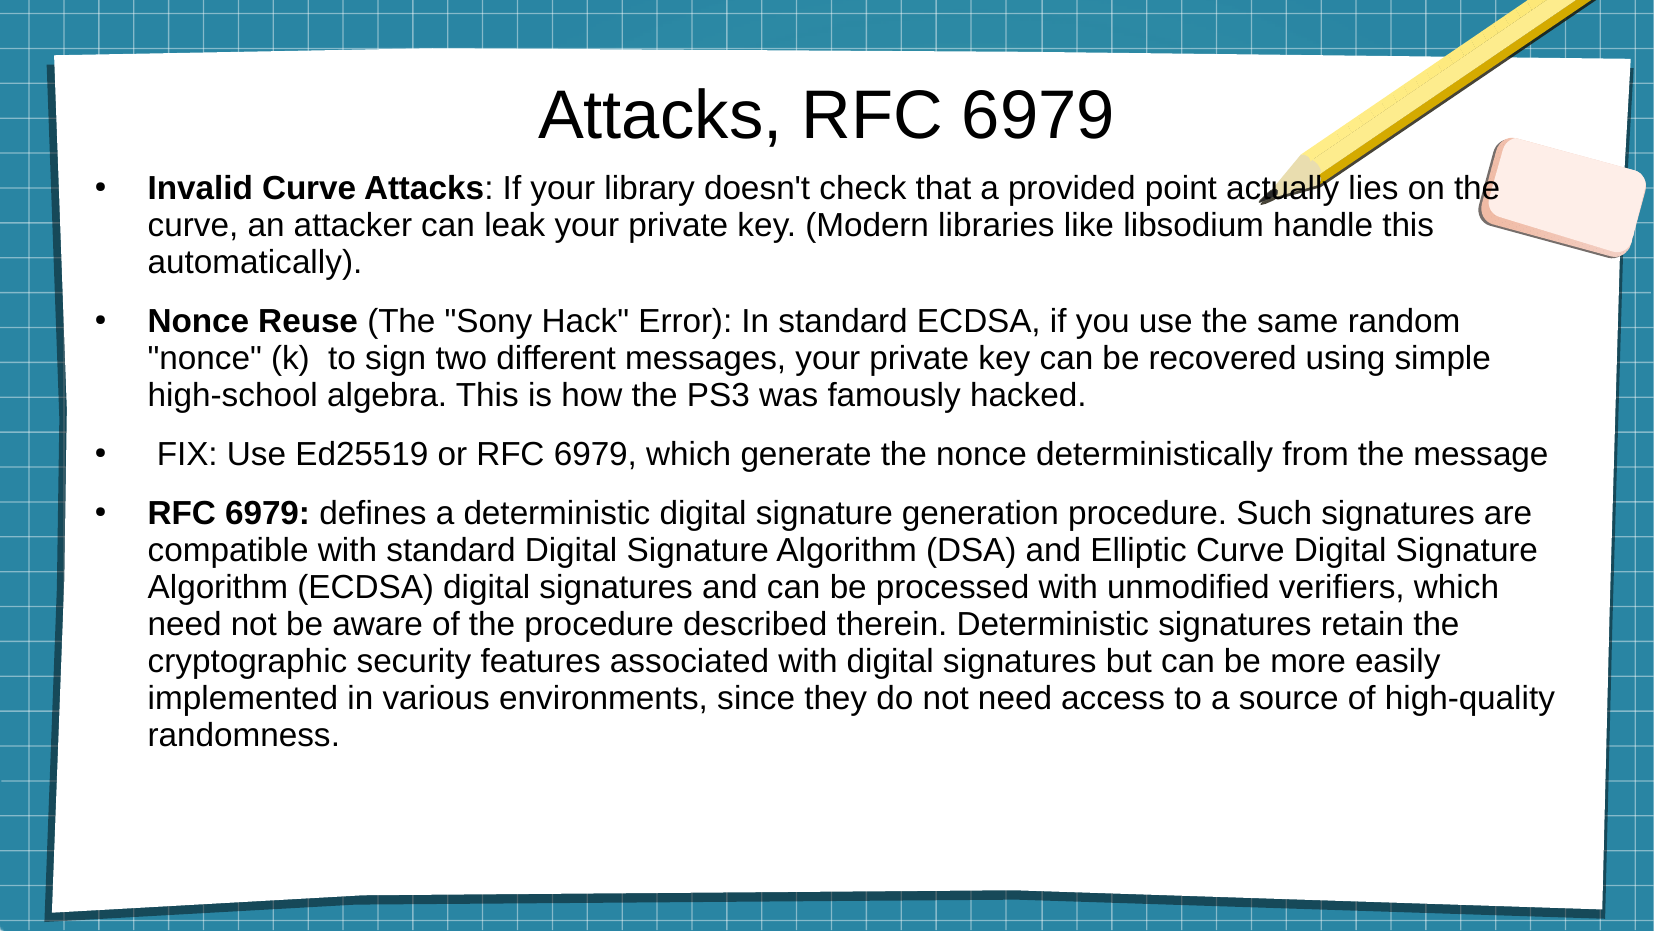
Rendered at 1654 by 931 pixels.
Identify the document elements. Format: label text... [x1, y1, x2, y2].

title Attacks, RFC 6979 [82, 37, 1571, 193]
list Invalid Curve Attacks: If your library doesn't check that a provided point actually lies on the curve, an attacker can leak your private key. (Modern libraries like libsodium handle this automatically). Nonce Reuse (The "Sony Hack" Error): In standard ECDSA, if you use the same random "nonce" (k) to sign two different messages, your private key can be recovered using simple high-school algebra. This is how the PS3 was famously hacked. FIX: Use Ed25519 or RFC 6979, which generate the nonce deterministically from the message RFC 6979: defines a deterministic digital signature generation procedure. Such signatures are compatible with standard Digital Signature Algorithm (DSA) and Elliptic Curve Digital Signature Algorithm (ECDSA) digital signatures and can be processed with unmodified verifiers, which need not be aware of the procedure described therein. Deterministic signatures retain the cryptographic security features associated with digital signatures but can be more easily implemented in various environments, since they do not need access to a source of high-quality randomness. [76, 169, 1565, 798]
